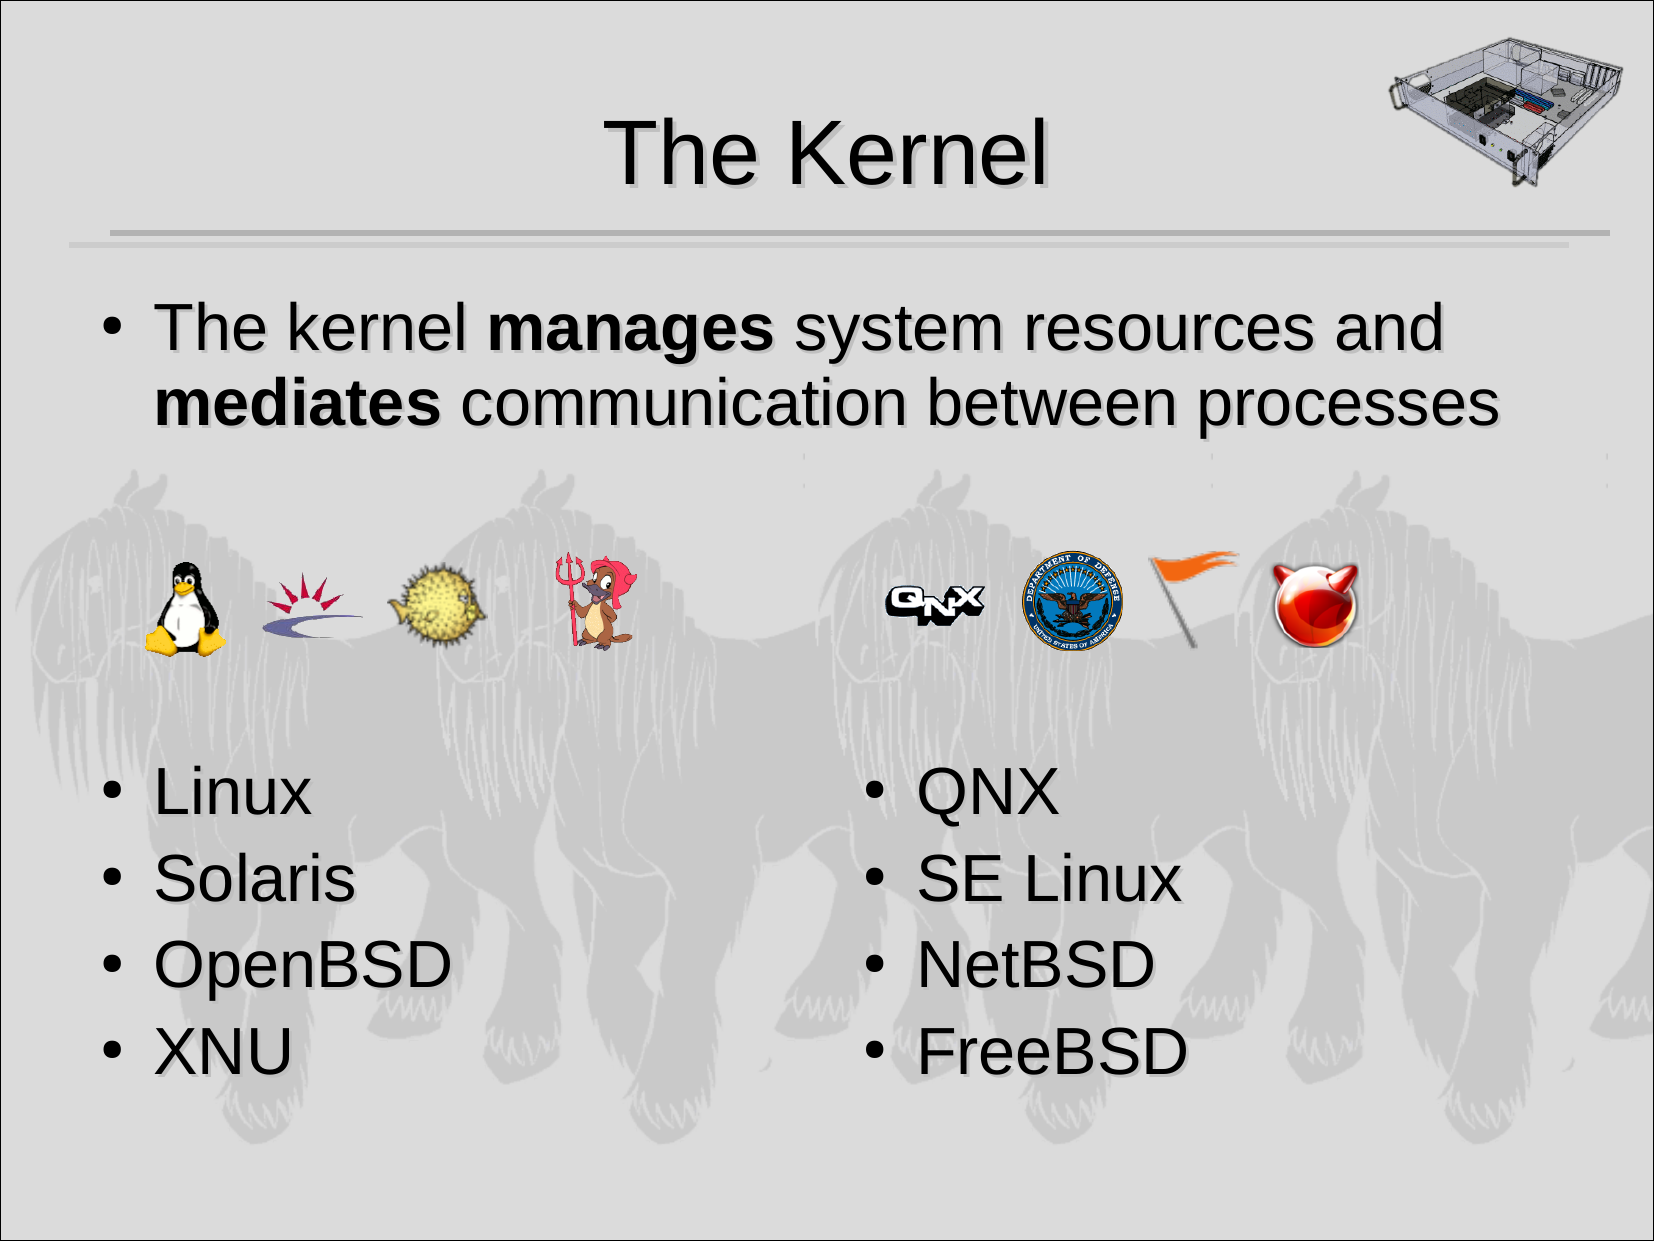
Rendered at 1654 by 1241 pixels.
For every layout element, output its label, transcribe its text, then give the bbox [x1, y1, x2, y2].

title The Kernel [82, 49, 1571, 257]
picture [1269, 562, 1359, 648]
picture [387, 562, 488, 663]
list QNX SE Linux NetBSD FreeBSD [845, 754, 1572, 1122]
picture [262, 572, 363, 638]
picture [550, 550, 638, 651]
picture [140, 562, 226, 663]
picture [1022, 550, 1123, 651]
picture [1387, 36, 1624, 188]
picture [885, 585, 985, 626]
picture [1147, 550, 1248, 651]
list Linux Solaris OpenBSD XNU [82, 754, 809, 1241]
list The kernel manages system resources and mediates communication between processes [82, 290, 1571, 1109]
